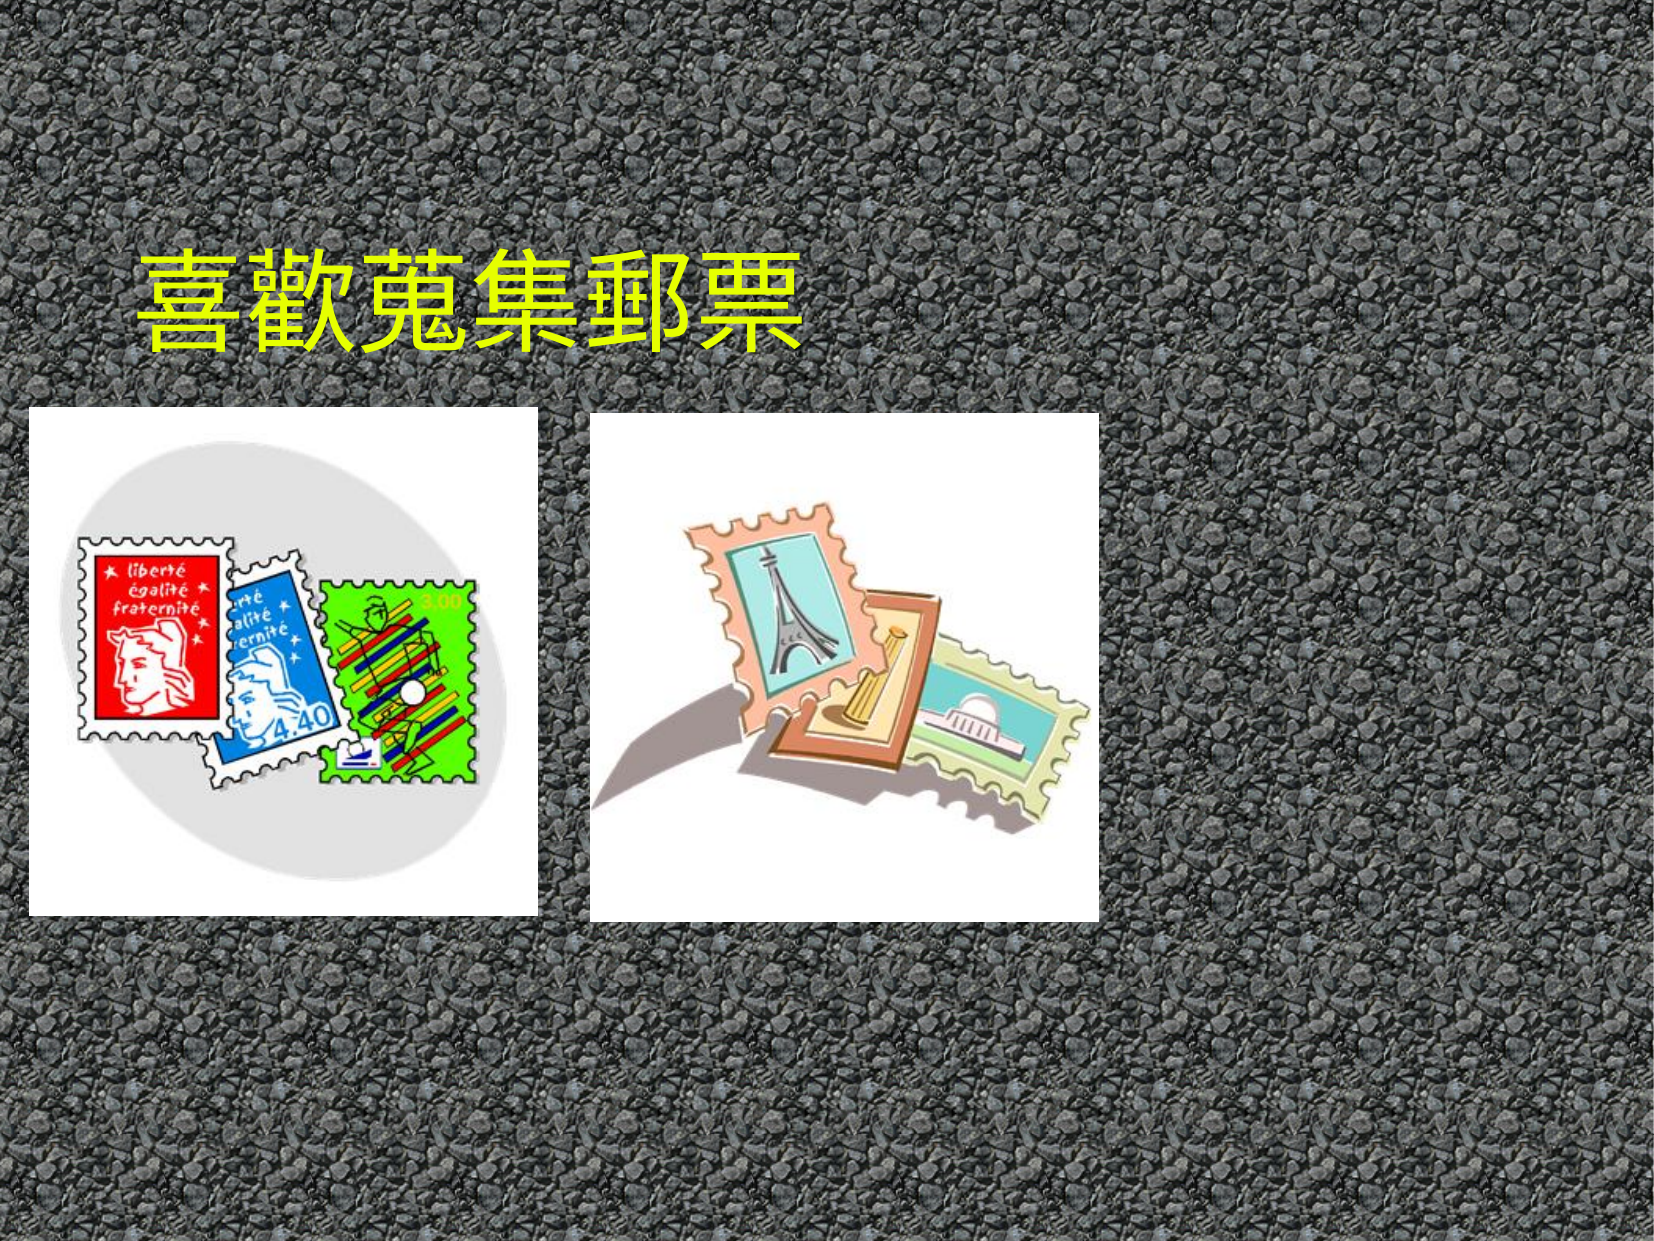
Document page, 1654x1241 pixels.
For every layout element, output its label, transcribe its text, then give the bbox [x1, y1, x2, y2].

picture [0, 0, 1654, 1241]
text_box 喜歡蒐集郵票 [118, 205, 1447, 473]
